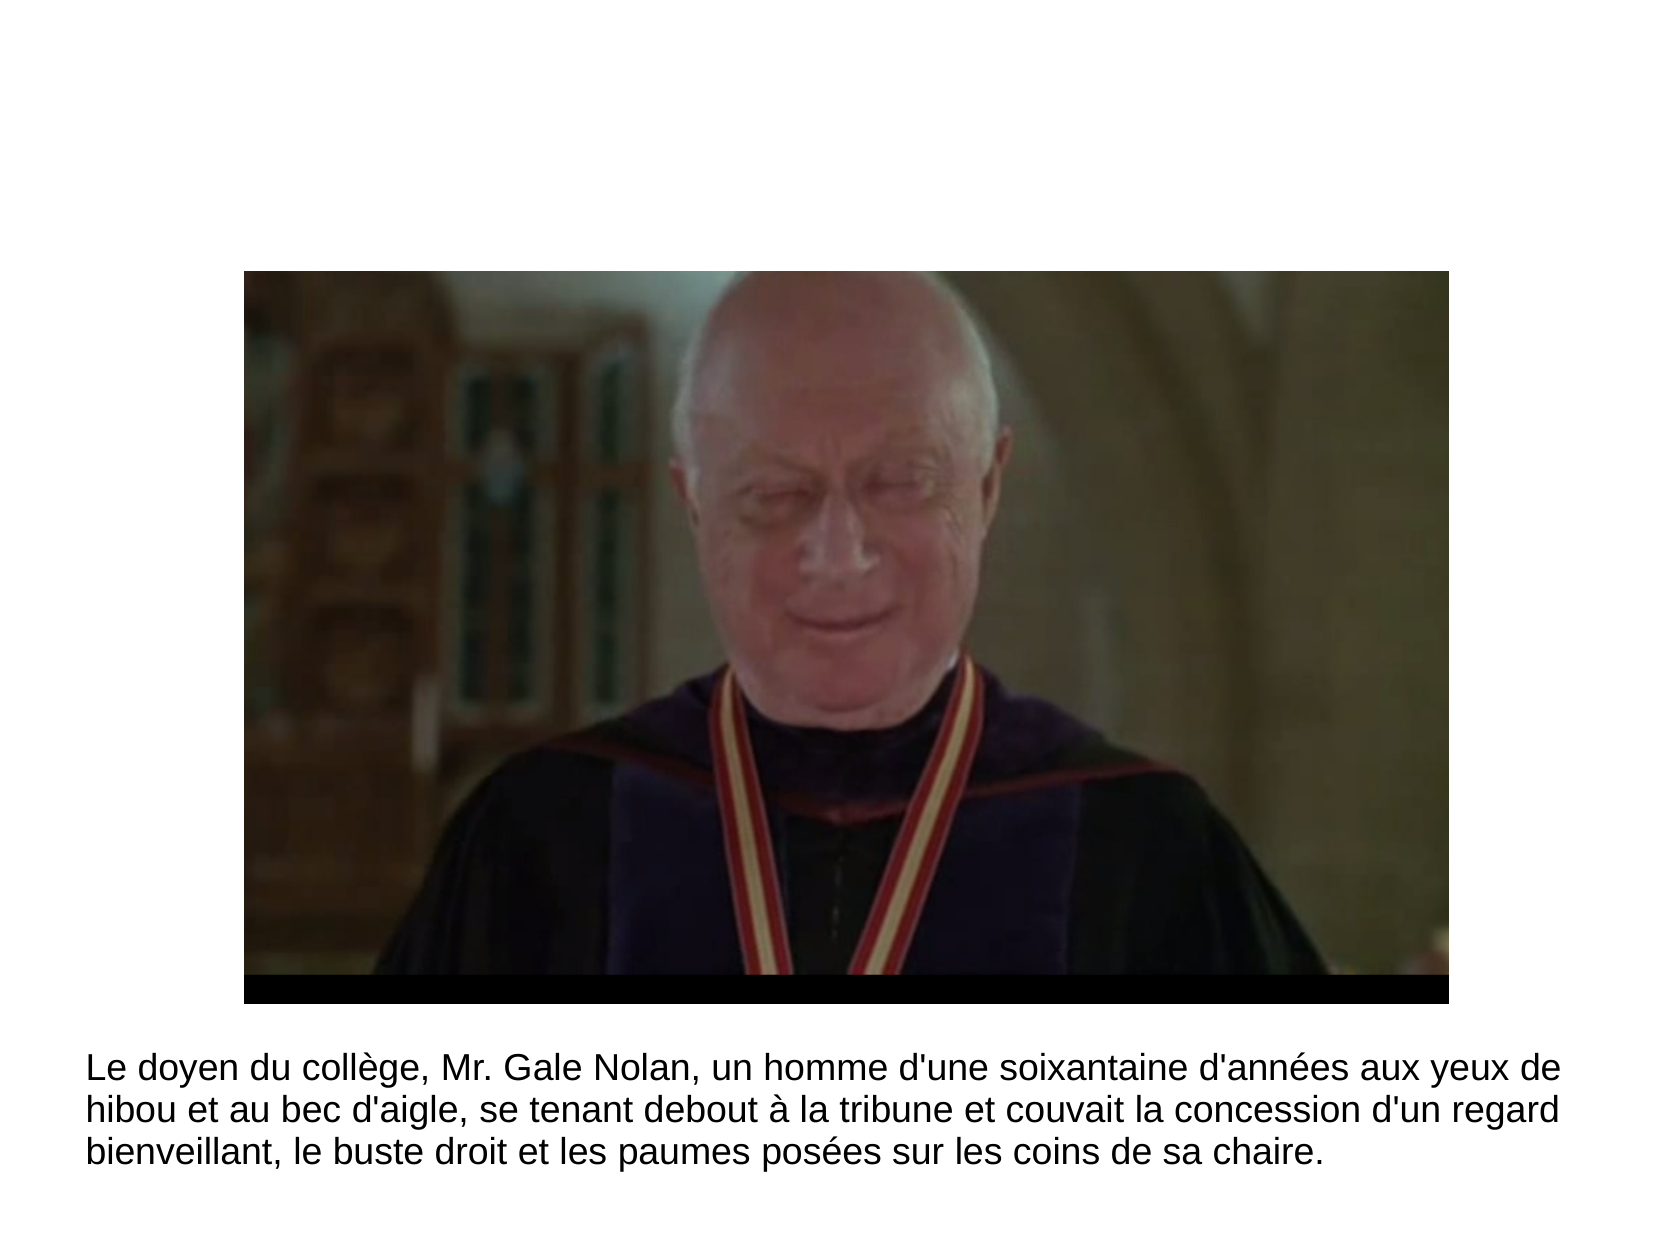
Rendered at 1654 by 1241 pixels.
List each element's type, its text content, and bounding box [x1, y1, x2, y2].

text_box Le doyen du collège, Mr. Gale Nolan, un homme d'une soixantaine d'années aux yeux de hibou et au bec d'aigle, se tenant debout à la tribune et couvait la concession d'un regard bienveillant, le buste droit et les paumes posées sur les coins de sa chaire. [70, 1039, 1630, 1181]
picture [244, 271, 1449, 1004]
